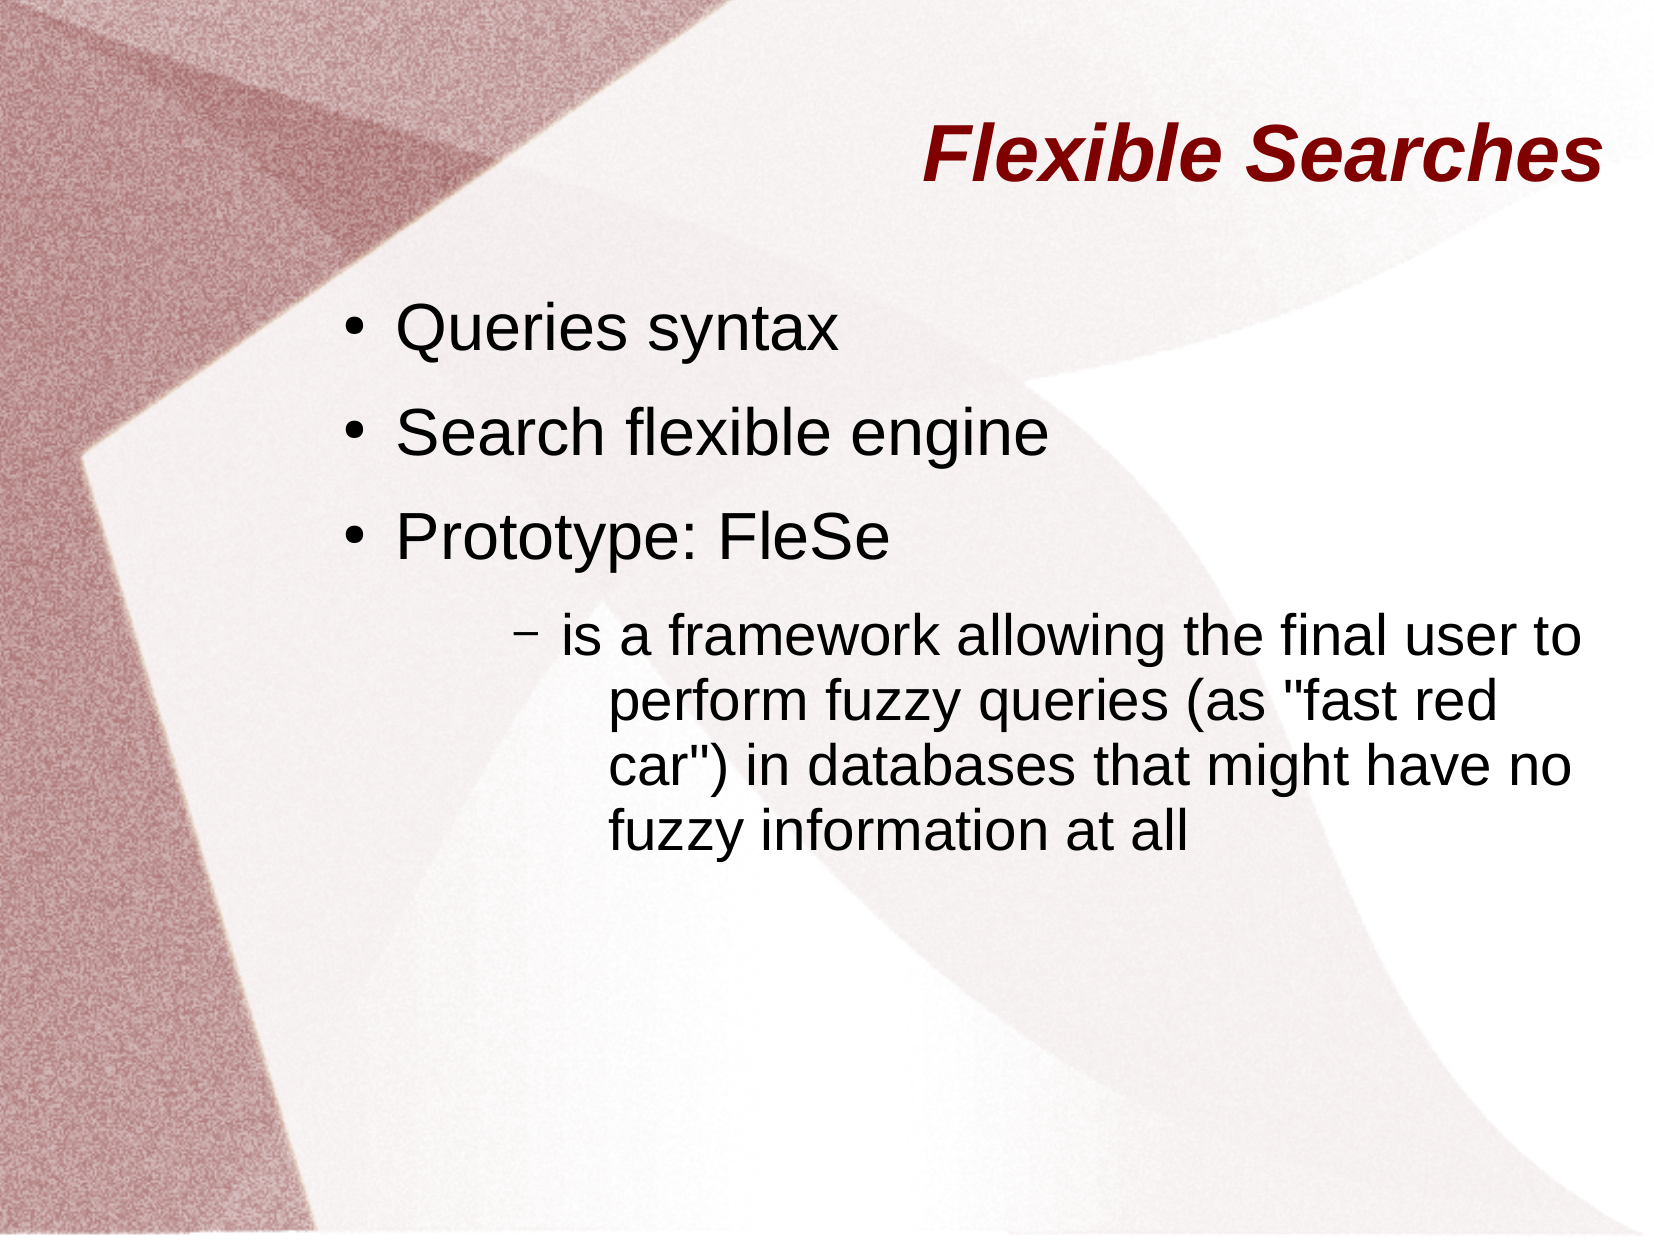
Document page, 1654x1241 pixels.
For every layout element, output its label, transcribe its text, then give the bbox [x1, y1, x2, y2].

list Queries syntax Search flexible engine Prototype: FleSe is a framework allowing the final user to perform fuzzy queries (as "fast red car") in databases that might have no fuzzy information at all [324, 290, 1601, 1010]
title Flexible Searches [596, 49, 1607, 257]
picture [0, 0, 1654, 1241]
